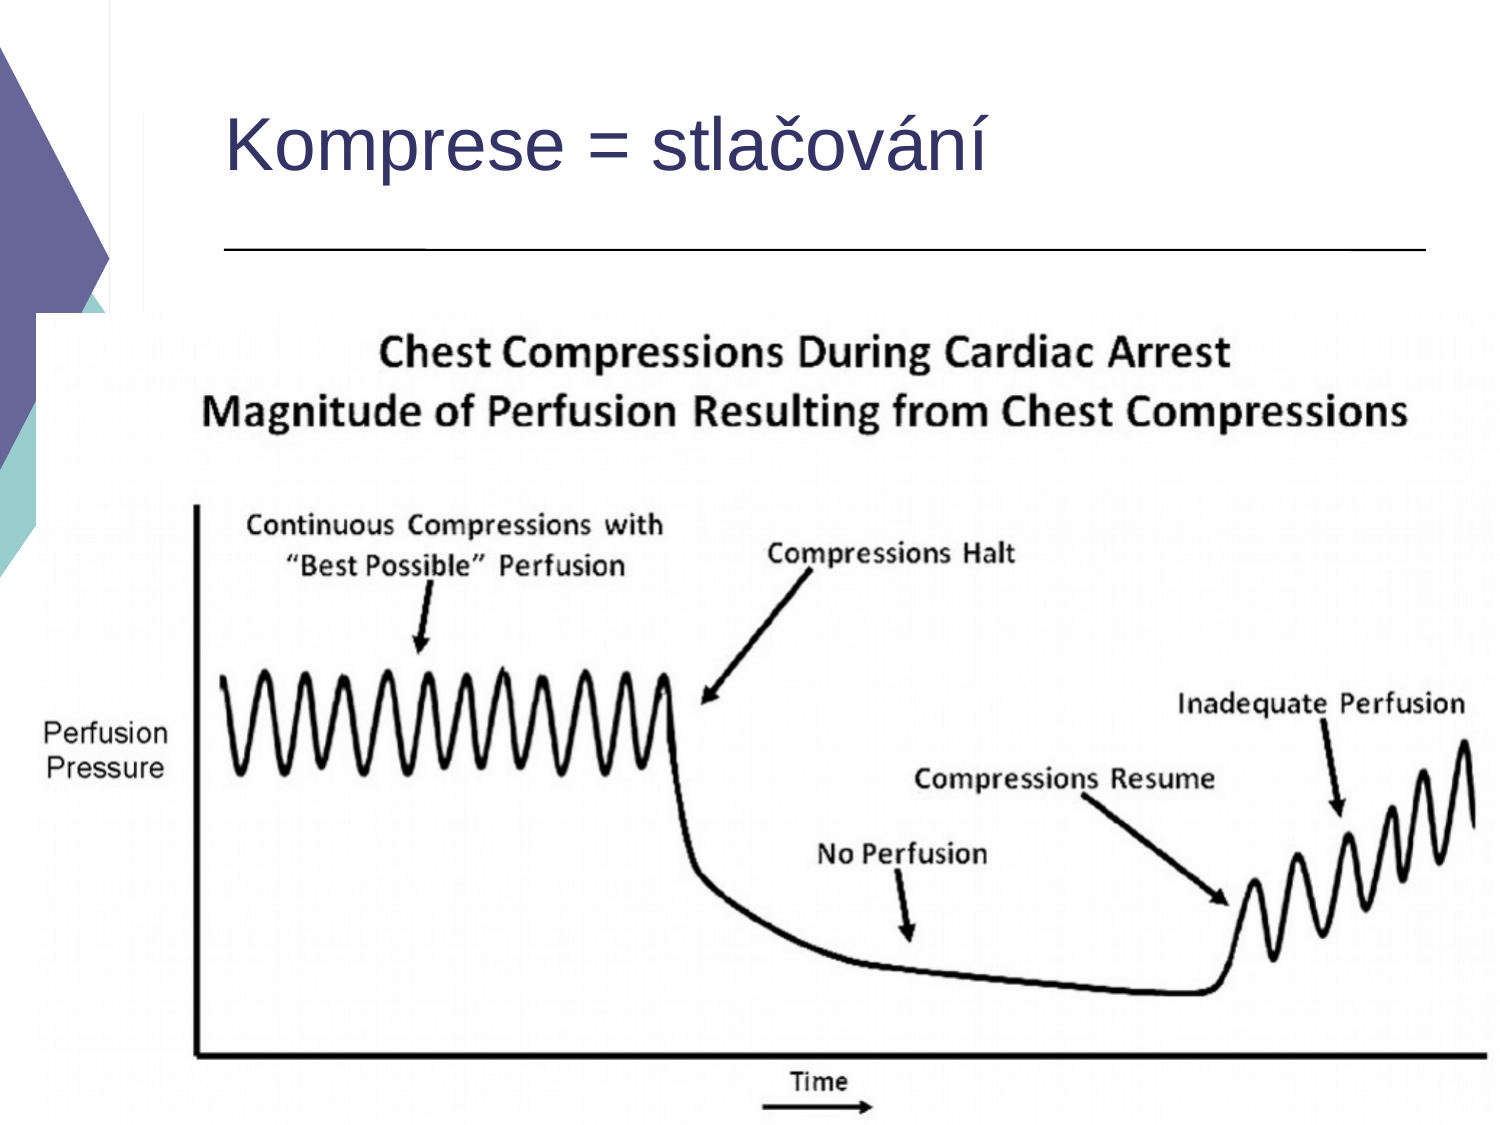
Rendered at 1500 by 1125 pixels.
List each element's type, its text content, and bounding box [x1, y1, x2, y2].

picture [36, 313, 1500, 1125]
title Komprese = stlačování [224, 38, 1424, 240]
